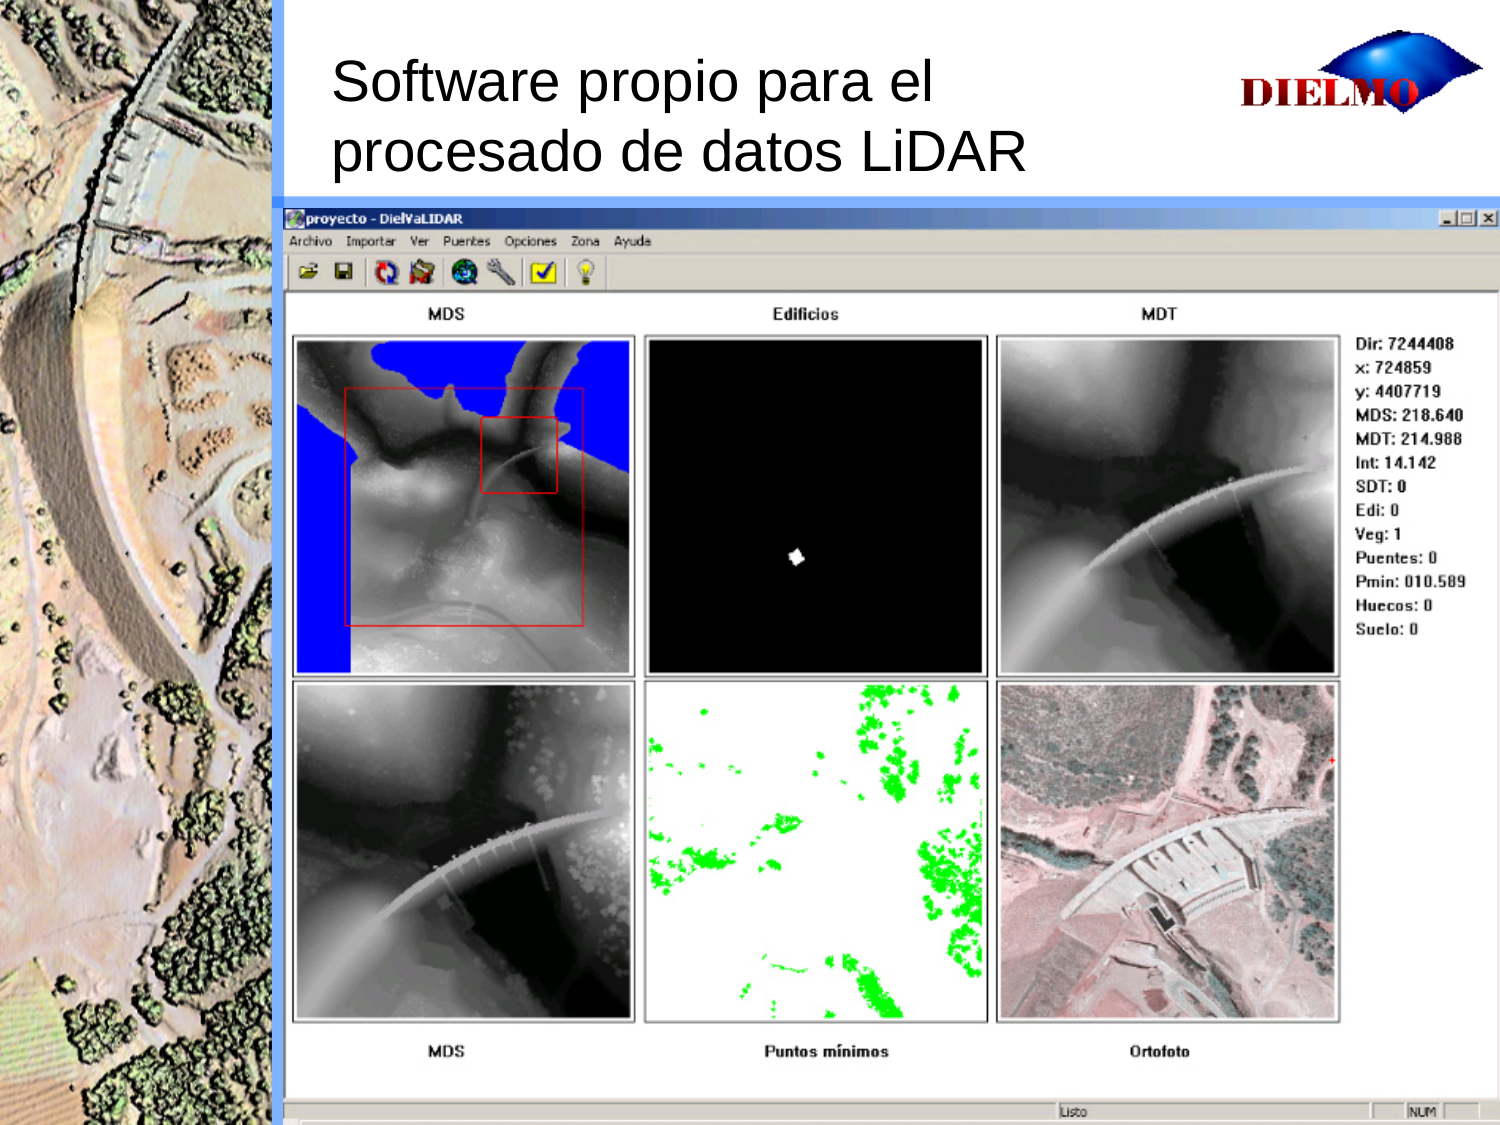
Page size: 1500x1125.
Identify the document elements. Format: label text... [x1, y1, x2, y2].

text_box Software propio para el procesado de datos LiDAR [331, 64, 1231, 163]
picture [0, 0, 271, 1125]
picture [283, 208, 1500, 1125]
picture [1241, 30, 1483, 114]
